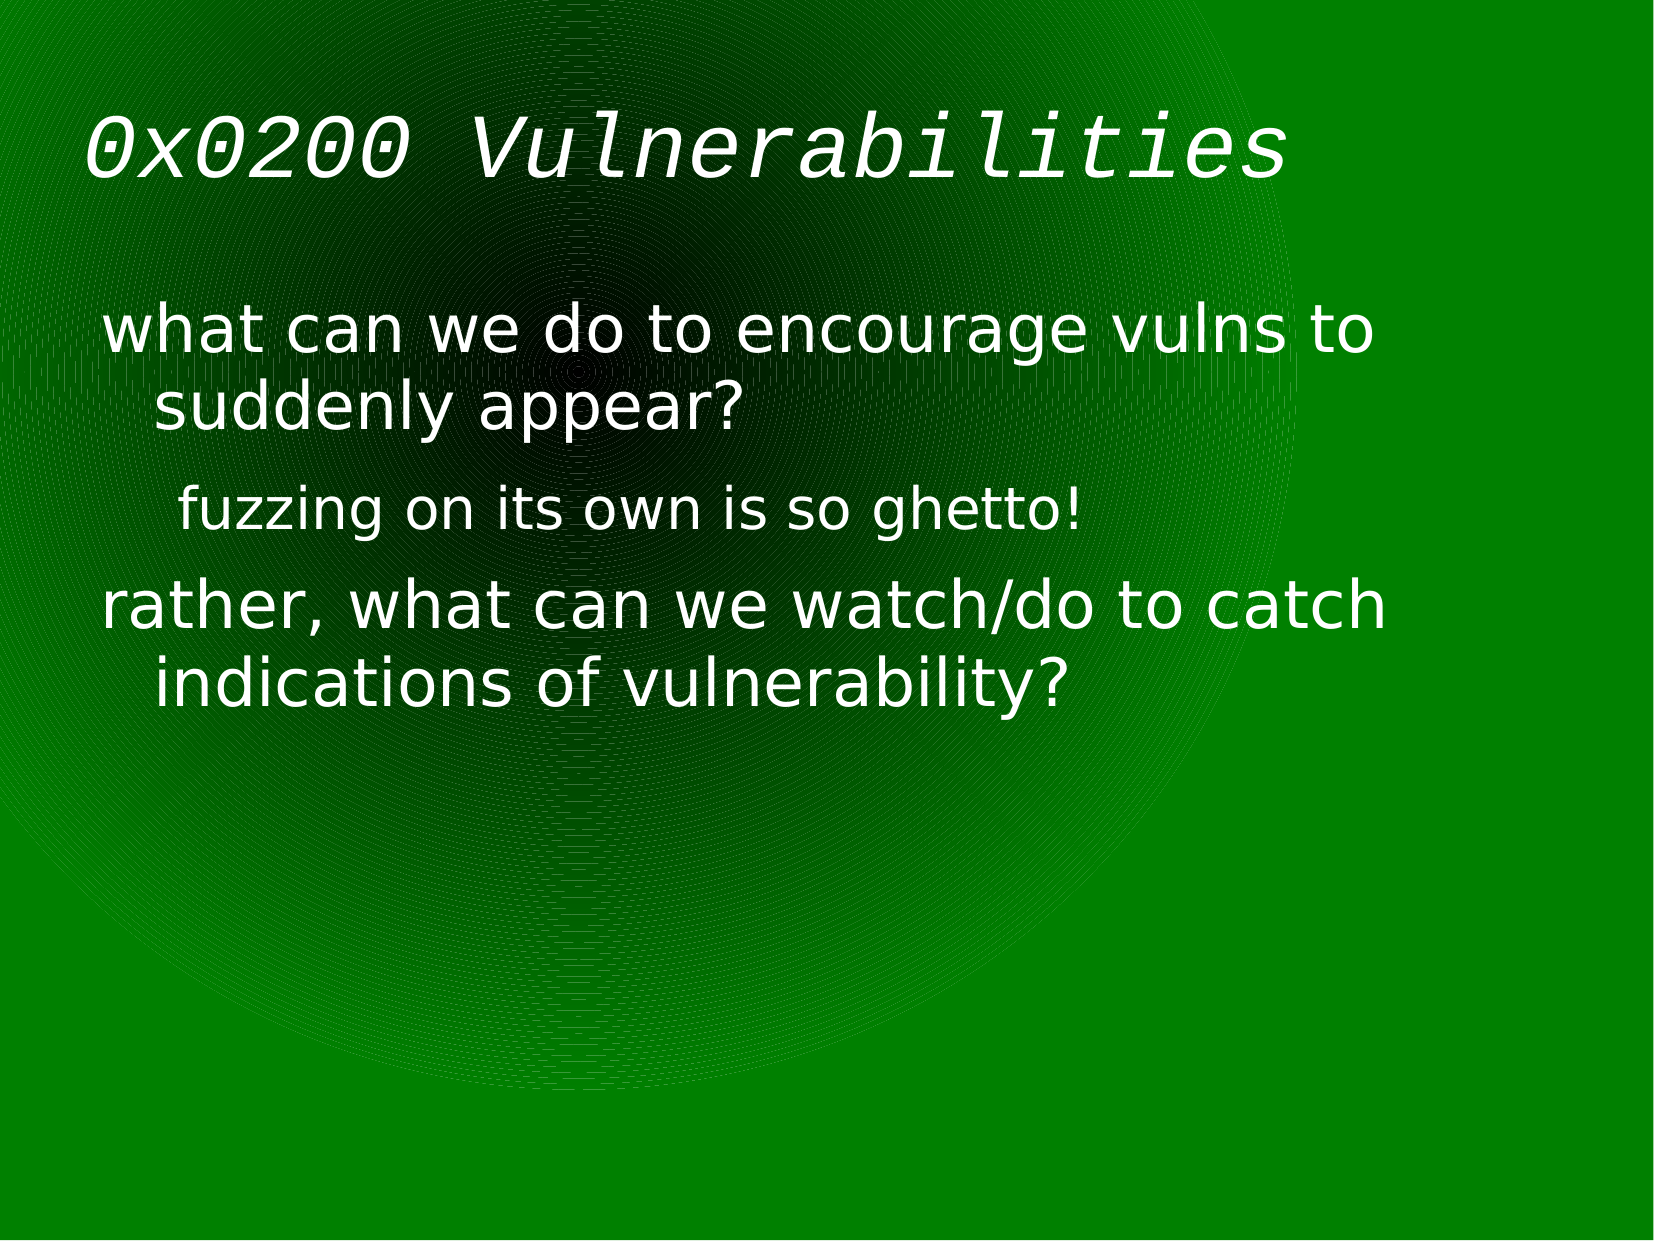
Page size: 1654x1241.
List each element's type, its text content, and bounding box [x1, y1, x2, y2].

list what can we do to encourage vulns to suddenly appear? fuzzing on its own is so ghetto! rather, what can we watch/do to catch indications of vulnerability? [82, 290, 1571, 1094]
title 0x0200 Vulnerabilities [82, 56, 1571, 250]
